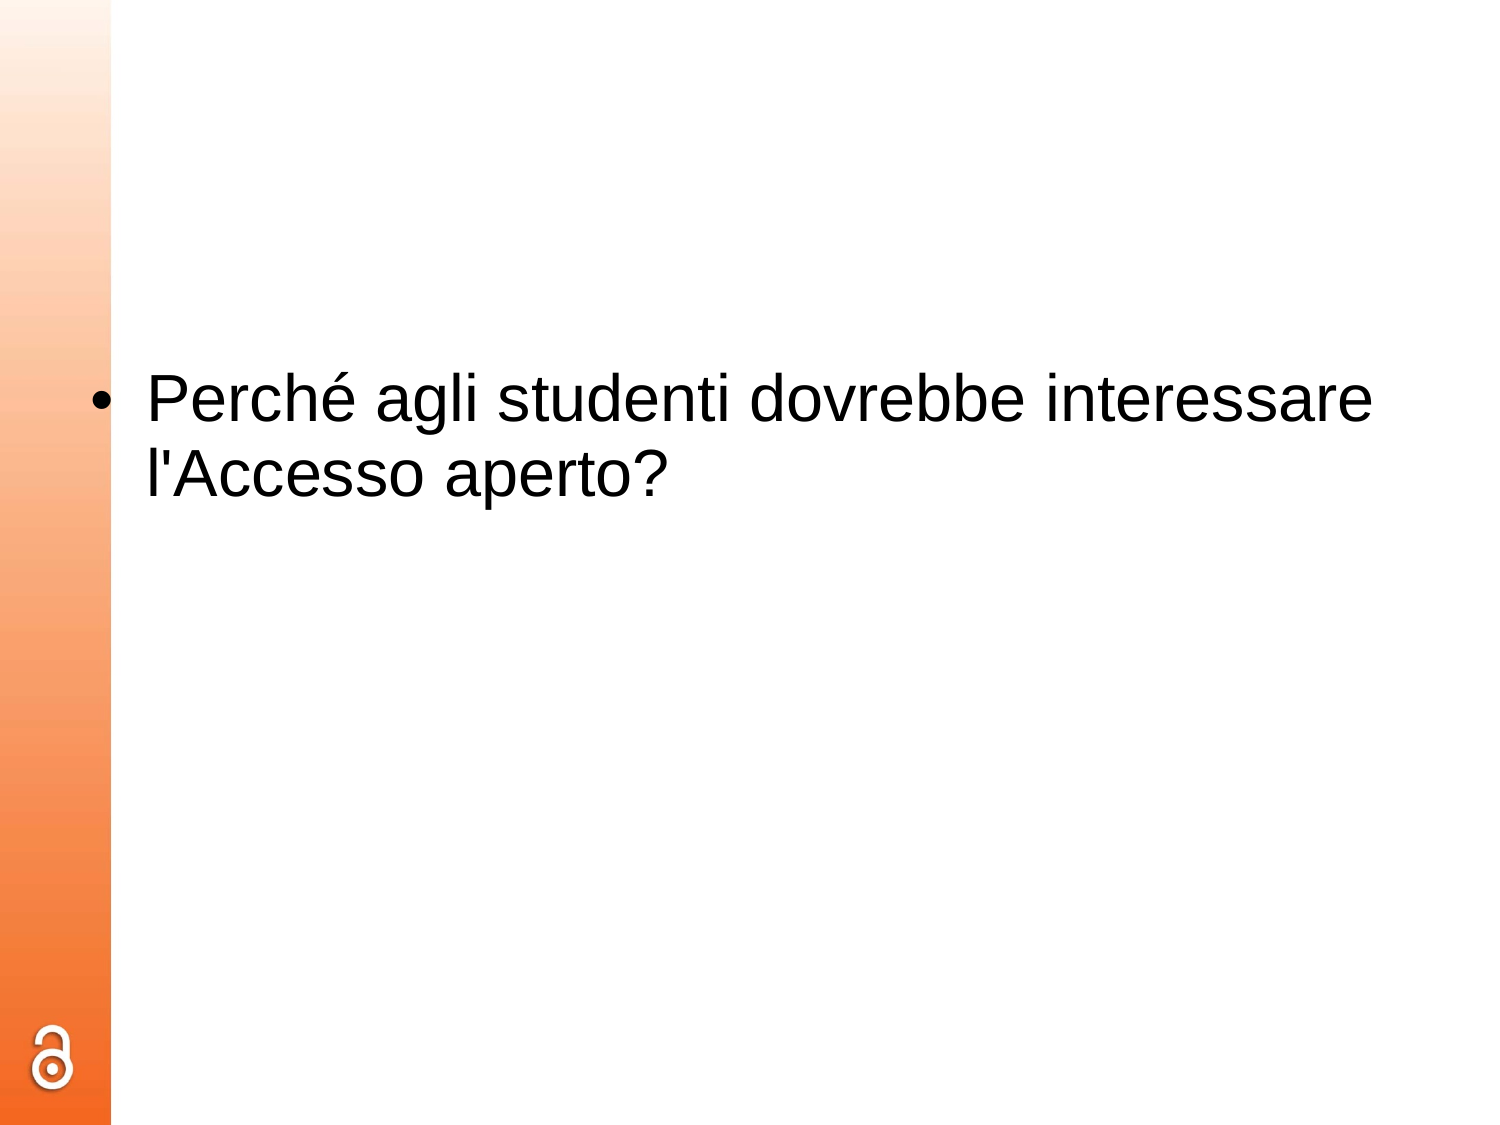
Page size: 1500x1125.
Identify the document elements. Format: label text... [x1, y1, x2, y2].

picture [0, 0, 1500, 1125]
list Perché agli studenti dovrebbe interessare l'Accesso aperto? [75, 262, 1426, 1005]
